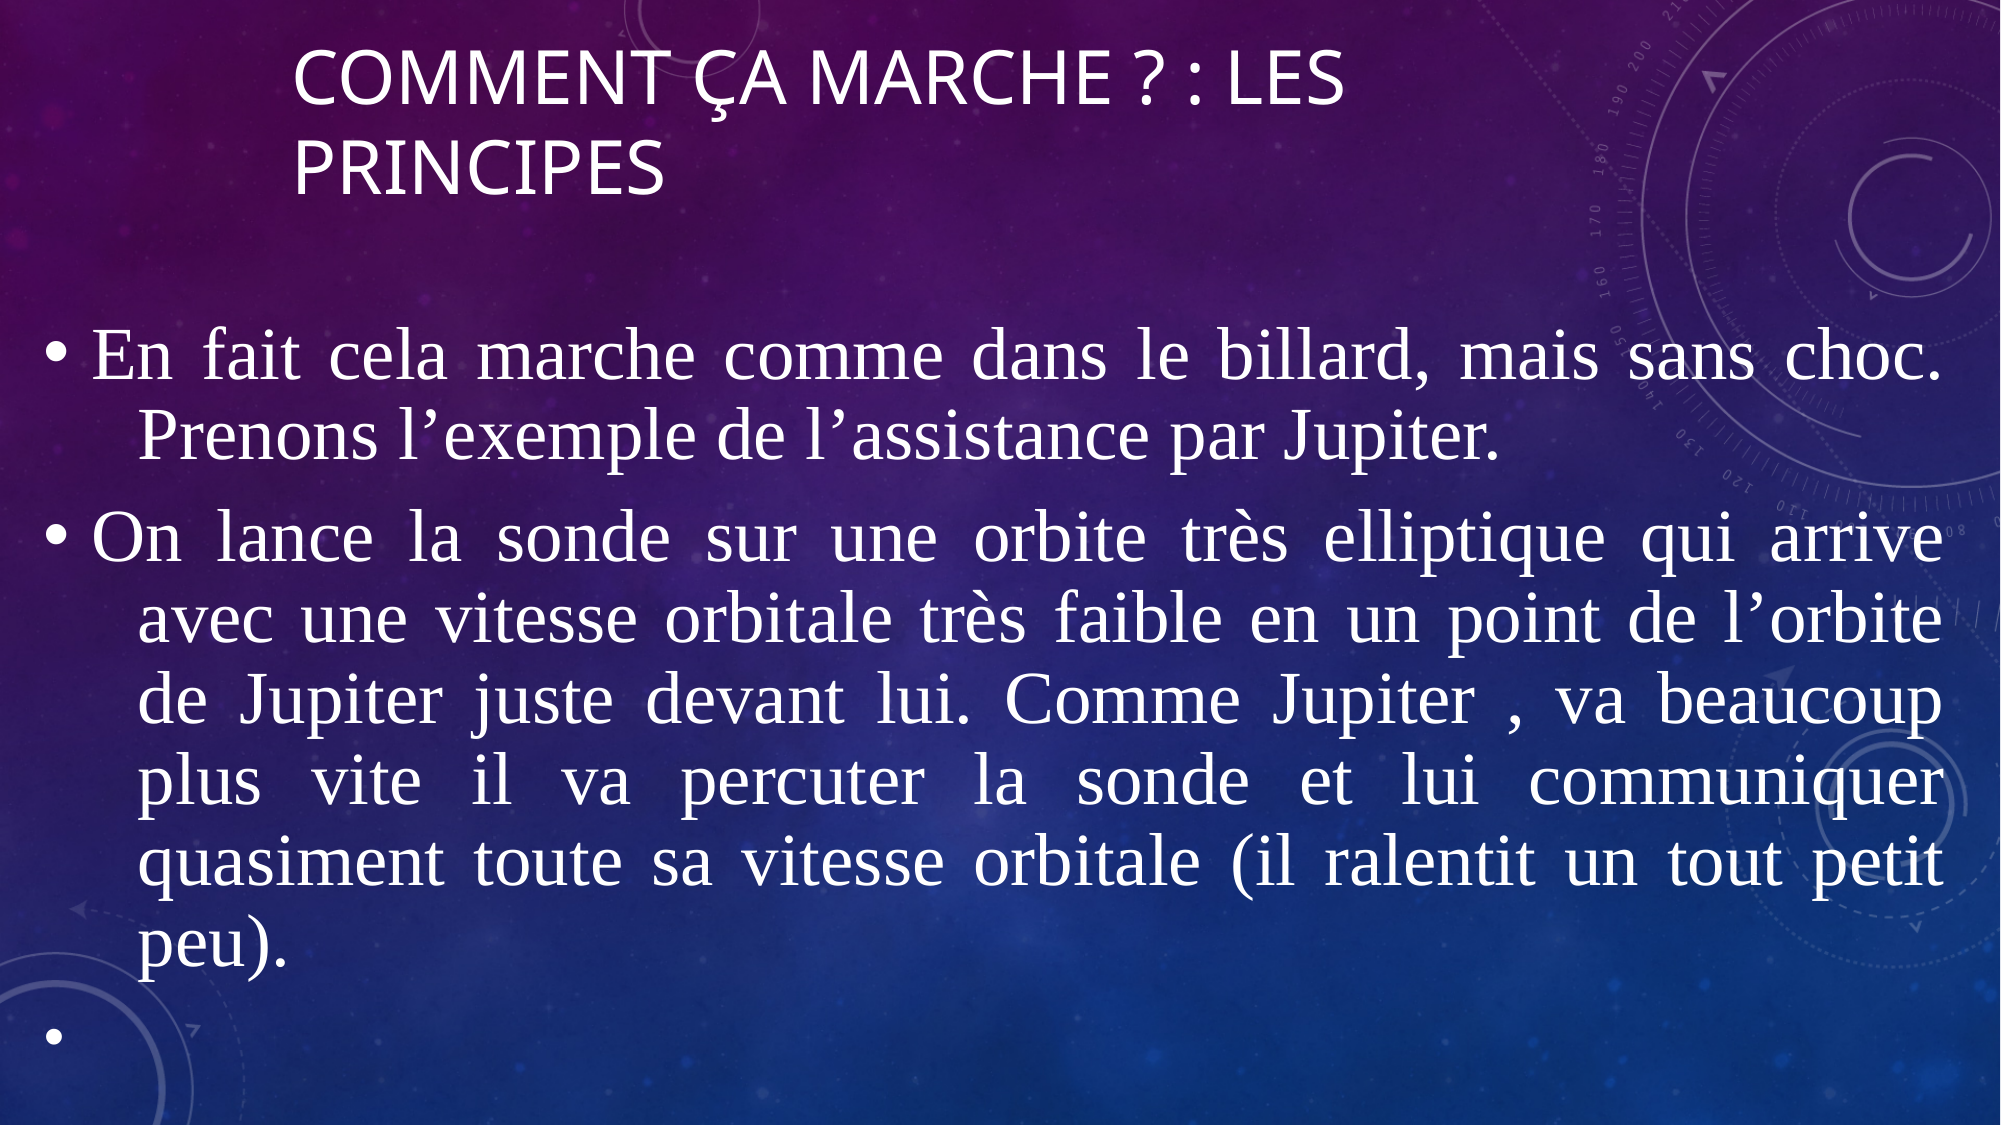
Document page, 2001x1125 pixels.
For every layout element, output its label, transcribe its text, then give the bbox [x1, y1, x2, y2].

title Comment ça marche ? : Les principes [276, 0, 1735, 239]
list En fait cela marche comme dans le billard, mais sans choc. Prenons l’exemple de l’assistance par Jupiter. On lance la sonde sur une orbite très elliptique qui arrive avec une vitesse orbitale très faible en un point de l’orbite de Jupiter juste devant lui. Comme Jupiter , va beaucoup plus vite il va percuter la sonde et lui communiquer quasiment toute sa vitesse orbitale (il ralentit un tout petit peu). [29, 258, 1962, 1125]
